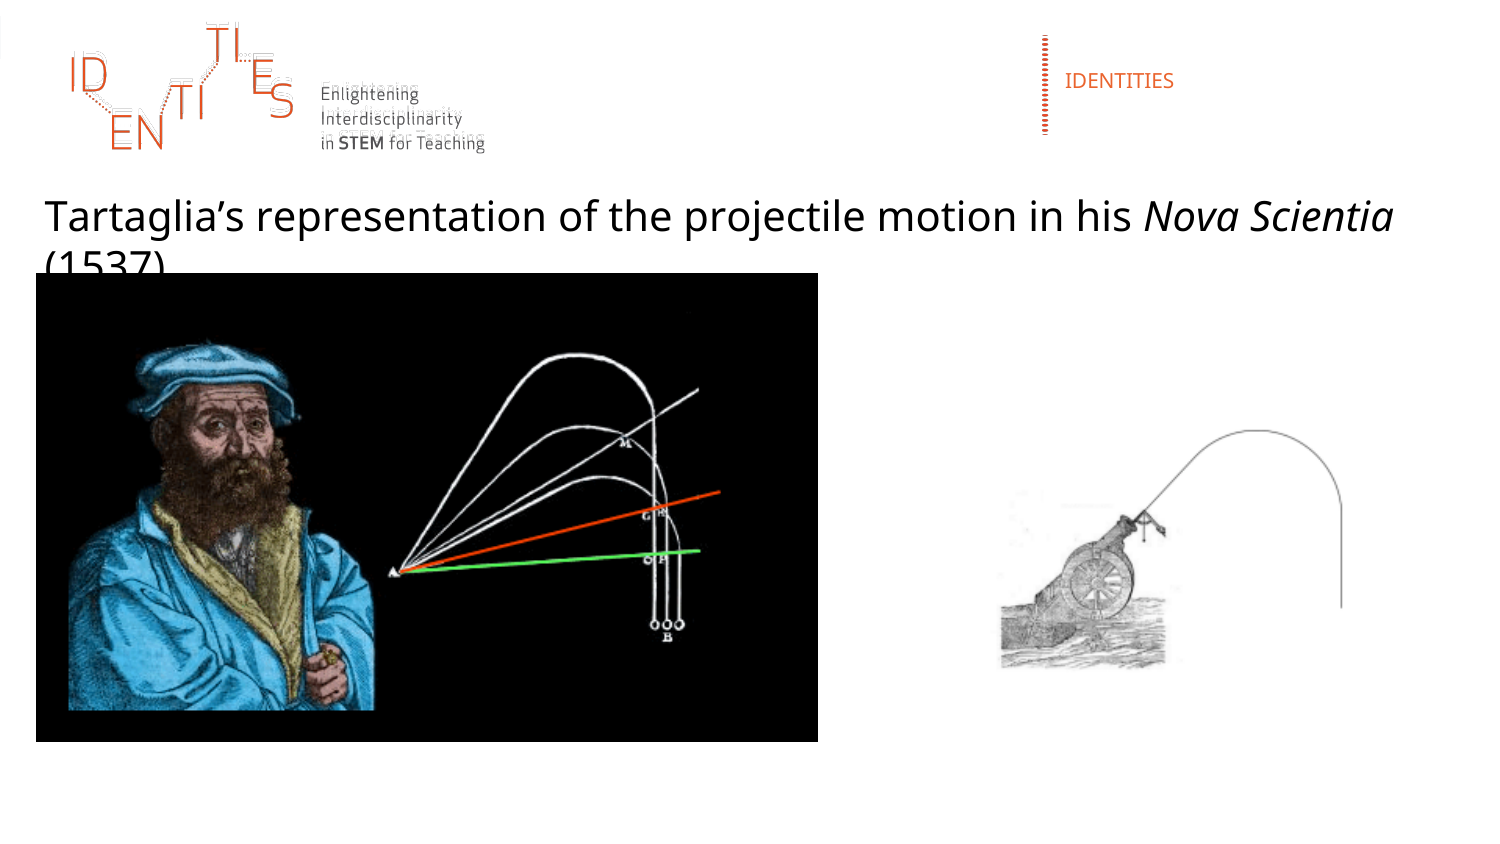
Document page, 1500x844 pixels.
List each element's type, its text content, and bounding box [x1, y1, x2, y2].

picture [1042, 35, 1051, 135]
picture [71, 18, 485, 157]
text_box Tartaglia’s representation of the projectile motion in his Nova Scientia (1537). [0, 182, 1472, 248]
picture [939, 352, 1394, 748]
text_box IDENTITIES [1050, 60, 1472, 121]
picture [36, 273, 818, 743]
